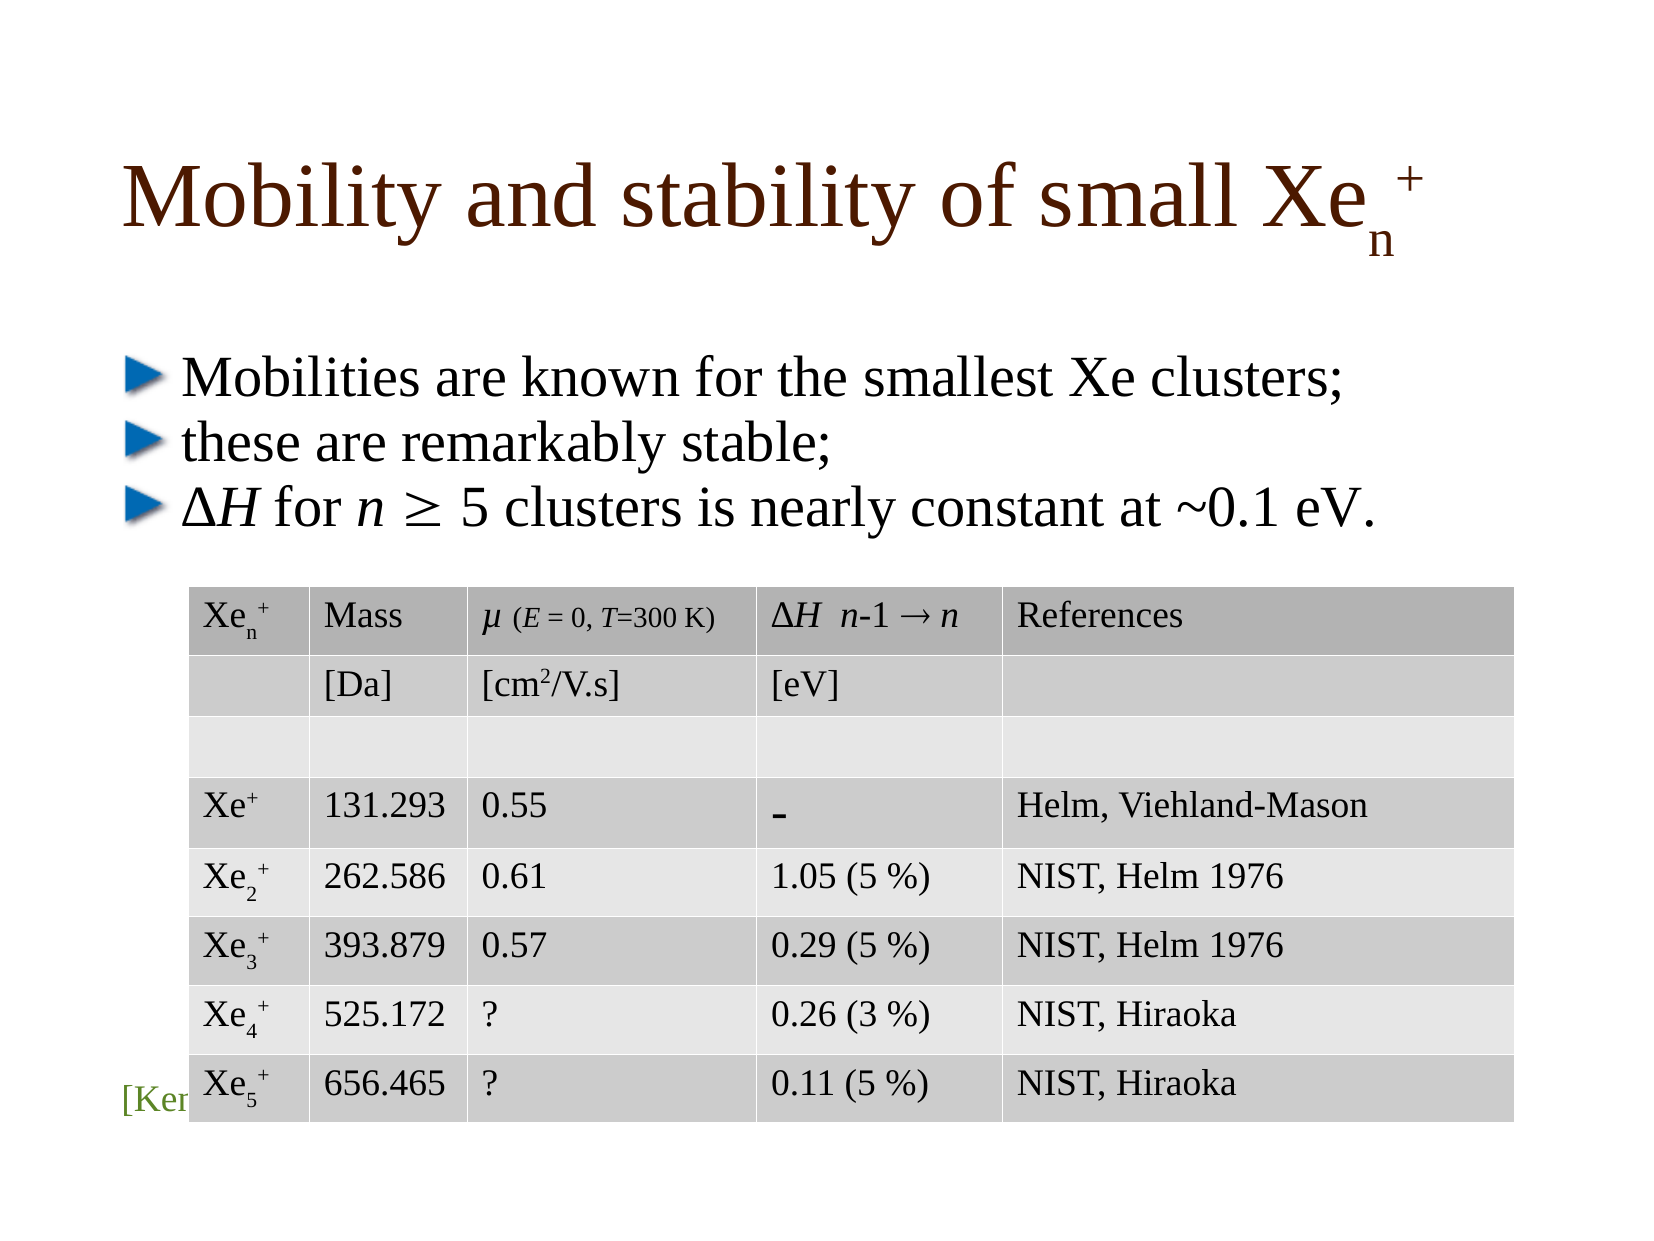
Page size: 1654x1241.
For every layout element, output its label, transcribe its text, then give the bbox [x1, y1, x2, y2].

table_cell Xe5+ [189, 1055, 309, 1122]
table_cell [eV] [757, 656, 1002, 716]
table_cell ? [468, 1055, 756, 1122]
table_cell [189, 717, 309, 777]
table_cell [468, 717, 756, 777]
table_cell 262.586 [310, 849, 467, 916]
list Mobilities are known for the smallest Xe clusters; these are remarkably stable; ∆H for n ≥ 5 clusters is nearly constant at ~0.1 eV. [Kenzo Hiraoka et al. 10.1063/1.457751, M. Amarouche et al. 10.1063/1.454267] [121, 344, 1534, 1195]
table_cell [Da] [310, 656, 467, 716]
table_cell NIST, Helm 1976 [1003, 849, 1514, 916]
table_cell [189, 656, 309, 716]
table_cell [310, 717, 467, 777]
table_cell NIST, Helm 1976 [1003, 917, 1514, 985]
table_cell 0.29 (5 %) [757, 917, 1002, 985]
table_cell 0.26 (3 %) [757, 986, 1002, 1054]
table_cell NIST, Hiraoka [1003, 1055, 1514, 1122]
table_cell 1.05 (5 %) [757, 849, 1002, 916]
table_cell 393.879 [310, 917, 467, 985]
table_cell 0.55 [468, 778, 756, 848]
table_cell 525.172 [310, 986, 467, 1054]
title Mobility and stability of small Xen+ [121, 102, 1534, 311]
table_header ∆H n-1  n [757, 587, 1002, 655]
table_cell [1003, 717, 1514, 777]
table_cell 131.293 [310, 778, 467, 848]
table_cell [1003, 656, 1514, 716]
table_cell 656.465 [310, 1055, 467, 1122]
table_cell 0.57 [468, 917, 756, 985]
table_cell 0.61 [468, 849, 756, 916]
table_cell NIST, Hiraoka [1003, 986, 1514, 1054]
table_cell Xe3+ [189, 917, 309, 985]
table_cell Xe4+ [189, 986, 309, 1054]
table_header Mass [310, 587, 467, 655]
table_cell [757, 717, 1002, 777]
table_cell 0.11 (5 %) [757, 1055, 1002, 1122]
table_cell Xe+ [189, 778, 309, 848]
table_cell ? [468, 986, 756, 1054]
table_cell - [757, 778, 1002, 848]
table_header Xen+ [189, 587, 309, 655]
table_header µ (E = 0, T=300 K) [468, 587, 756, 655]
table_cell Xe2+ [189, 849, 309, 916]
table_cell [cm2/V.s] [468, 656, 756, 716]
table_header References [1003, 587, 1514, 655]
table_cell Helm, Viehland-Mason [1003, 778, 1514, 848]
